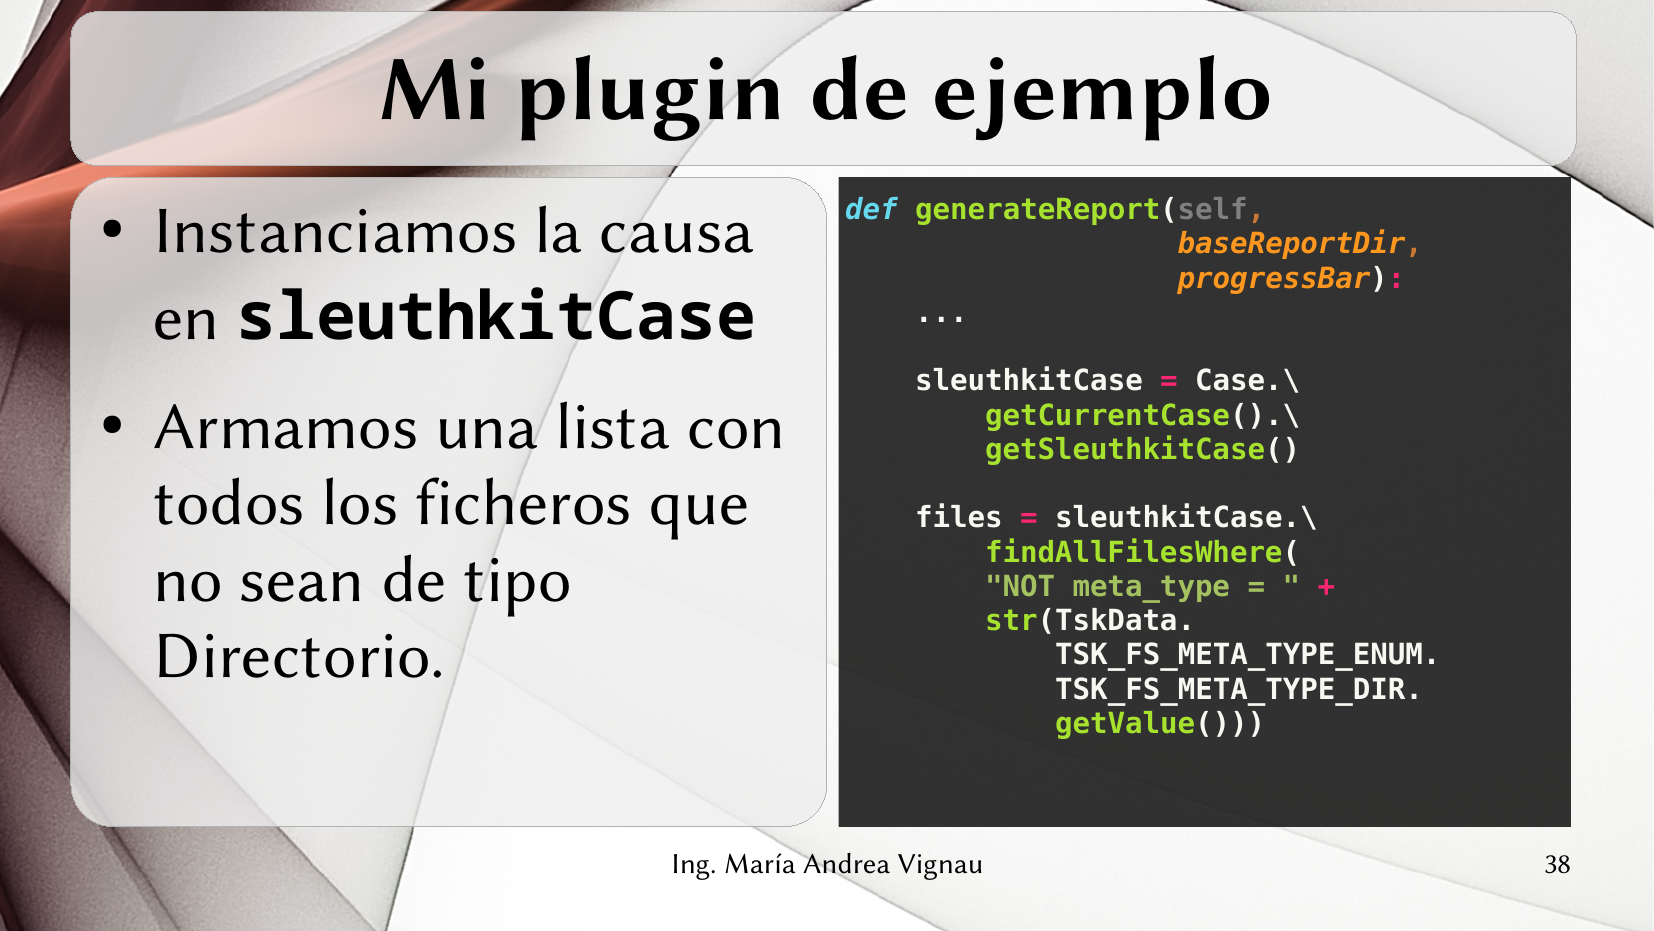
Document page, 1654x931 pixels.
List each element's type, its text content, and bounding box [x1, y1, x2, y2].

list Instanciamos la causa en sleuthkitCase Armamos una lista con todos los ficheros que no sean de tipo Directorio. [82, 192, 809, 792]
title Mi plugin de ejemplo [82, 37, 1571, 142]
list def generateReport(self, baseReportDir, progressBar): ... sleuthkitCase = Case.\ getCurrentCase().\ getSleuthkitCase() files = sleuthkitCase.\ findAllFilesWhere( "NOT meta_type = " + str(TskData. TSK_FS_META_TYPE_ENUM. TSK_FS_META_TYPE_DIR. getValue())) [845, 192, 1572, 792]
picture [0, 0, 1654, 931]
